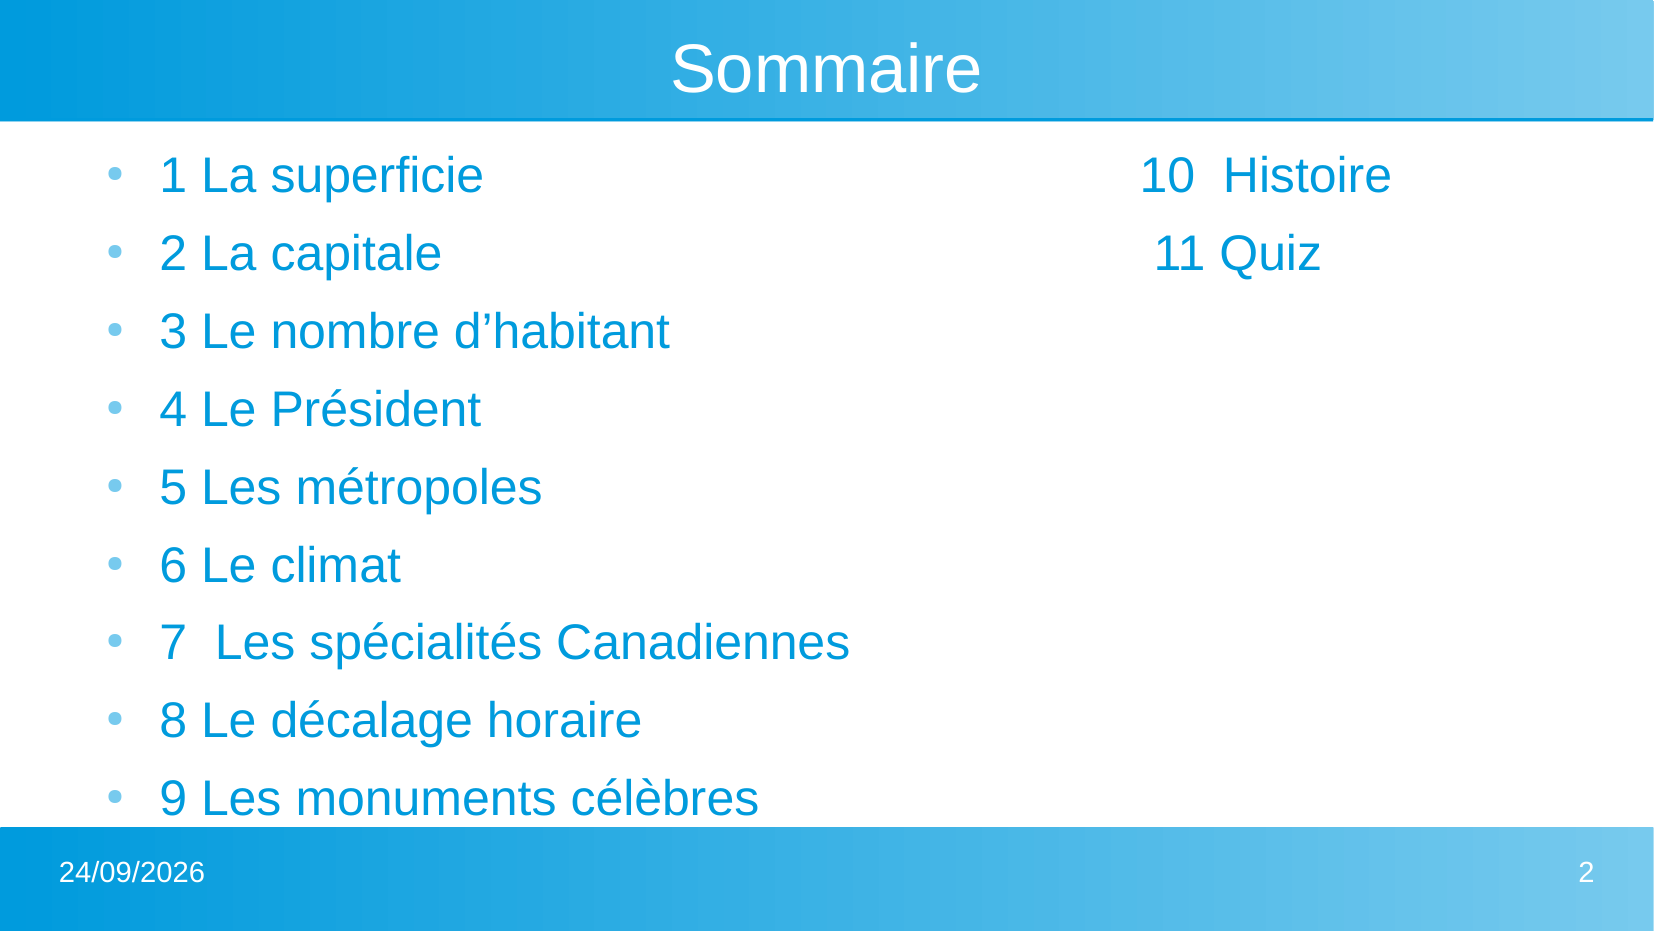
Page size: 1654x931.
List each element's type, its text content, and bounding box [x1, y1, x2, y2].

title Sommaire [59, 29, 1595, 108]
list 1 La superficie 10 Histoire 2 La capitale 11 Quiz 3 Le nombre d’habitant 4 Le Président 5 Les métropoles 6 Le climat 7 Les spécialités Canadiennes 8 Le décalage horaire 9 Les monuments célèbres [88, 147, 1625, 798]
